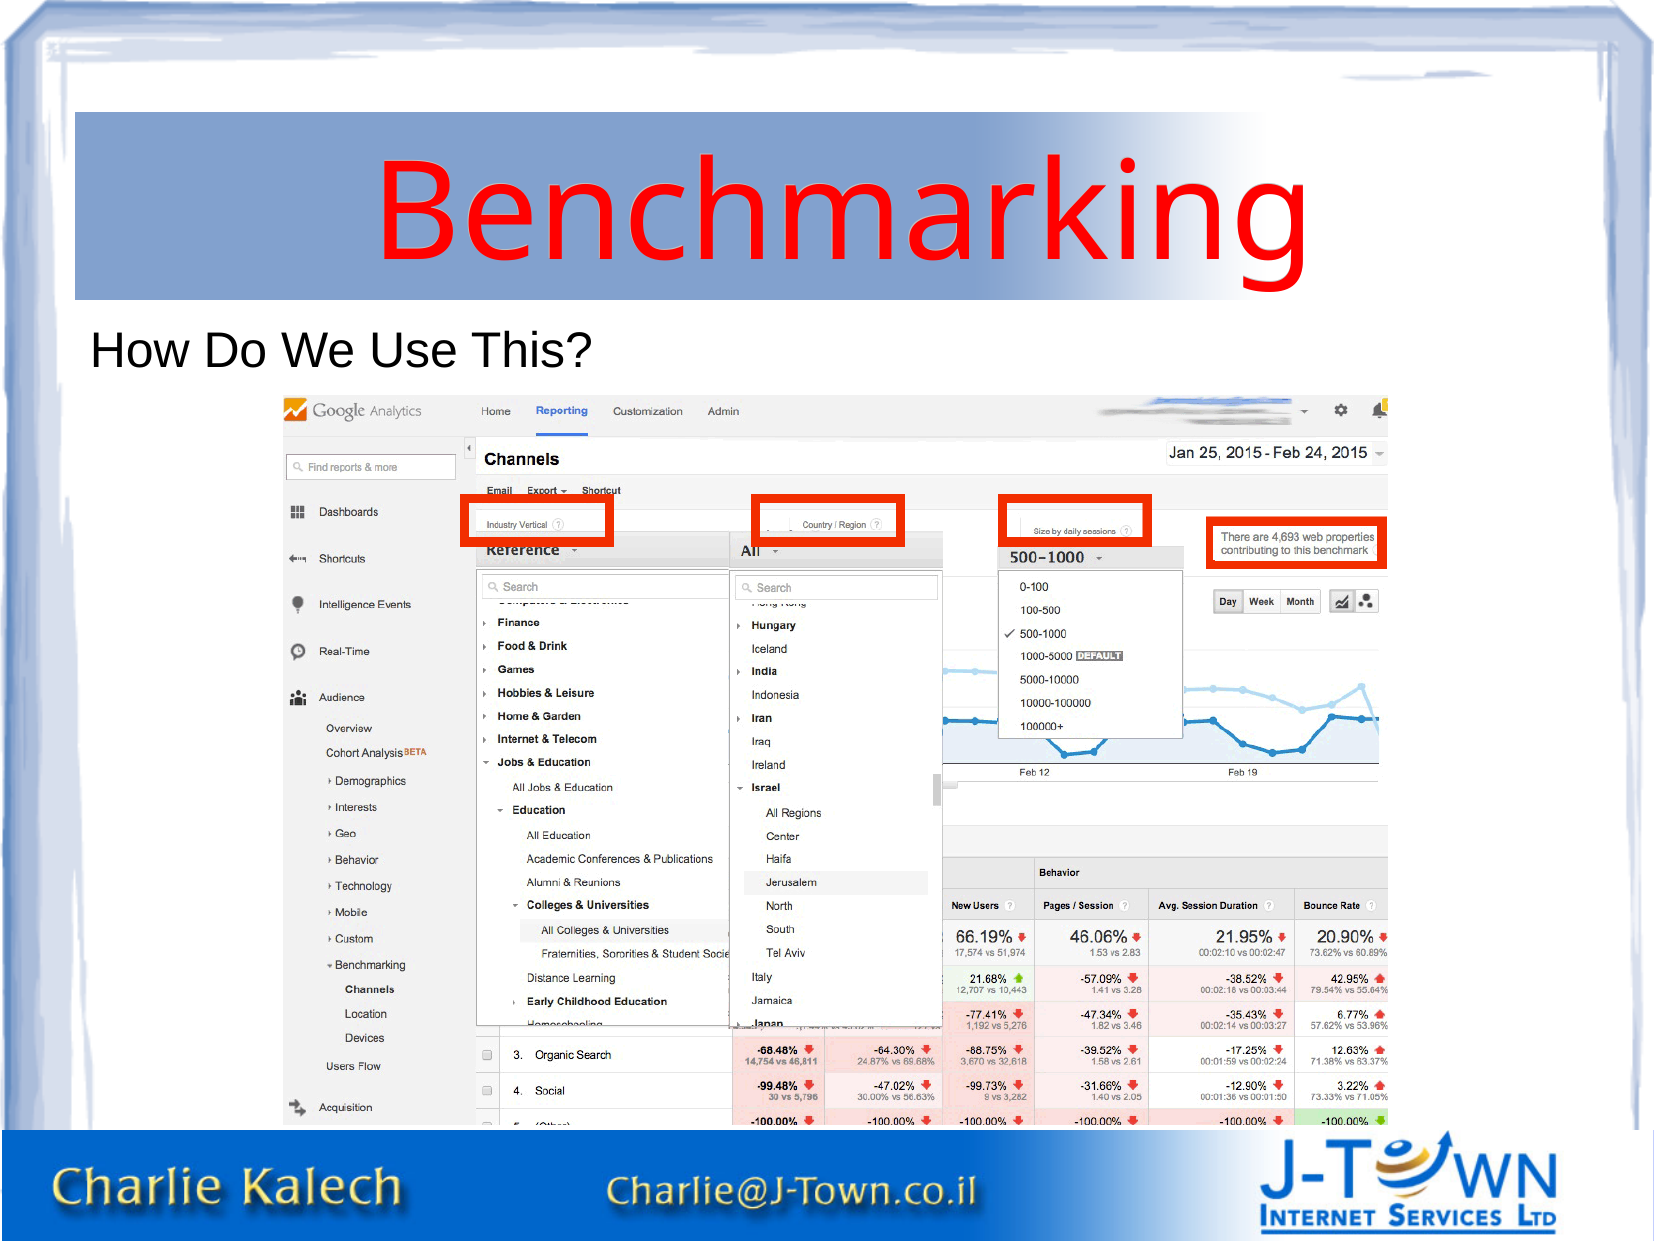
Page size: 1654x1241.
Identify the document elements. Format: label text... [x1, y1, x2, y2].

text_box How Do We Use This? [75, 315, 1613, 476]
picture [0, 0, 1654, 1241]
